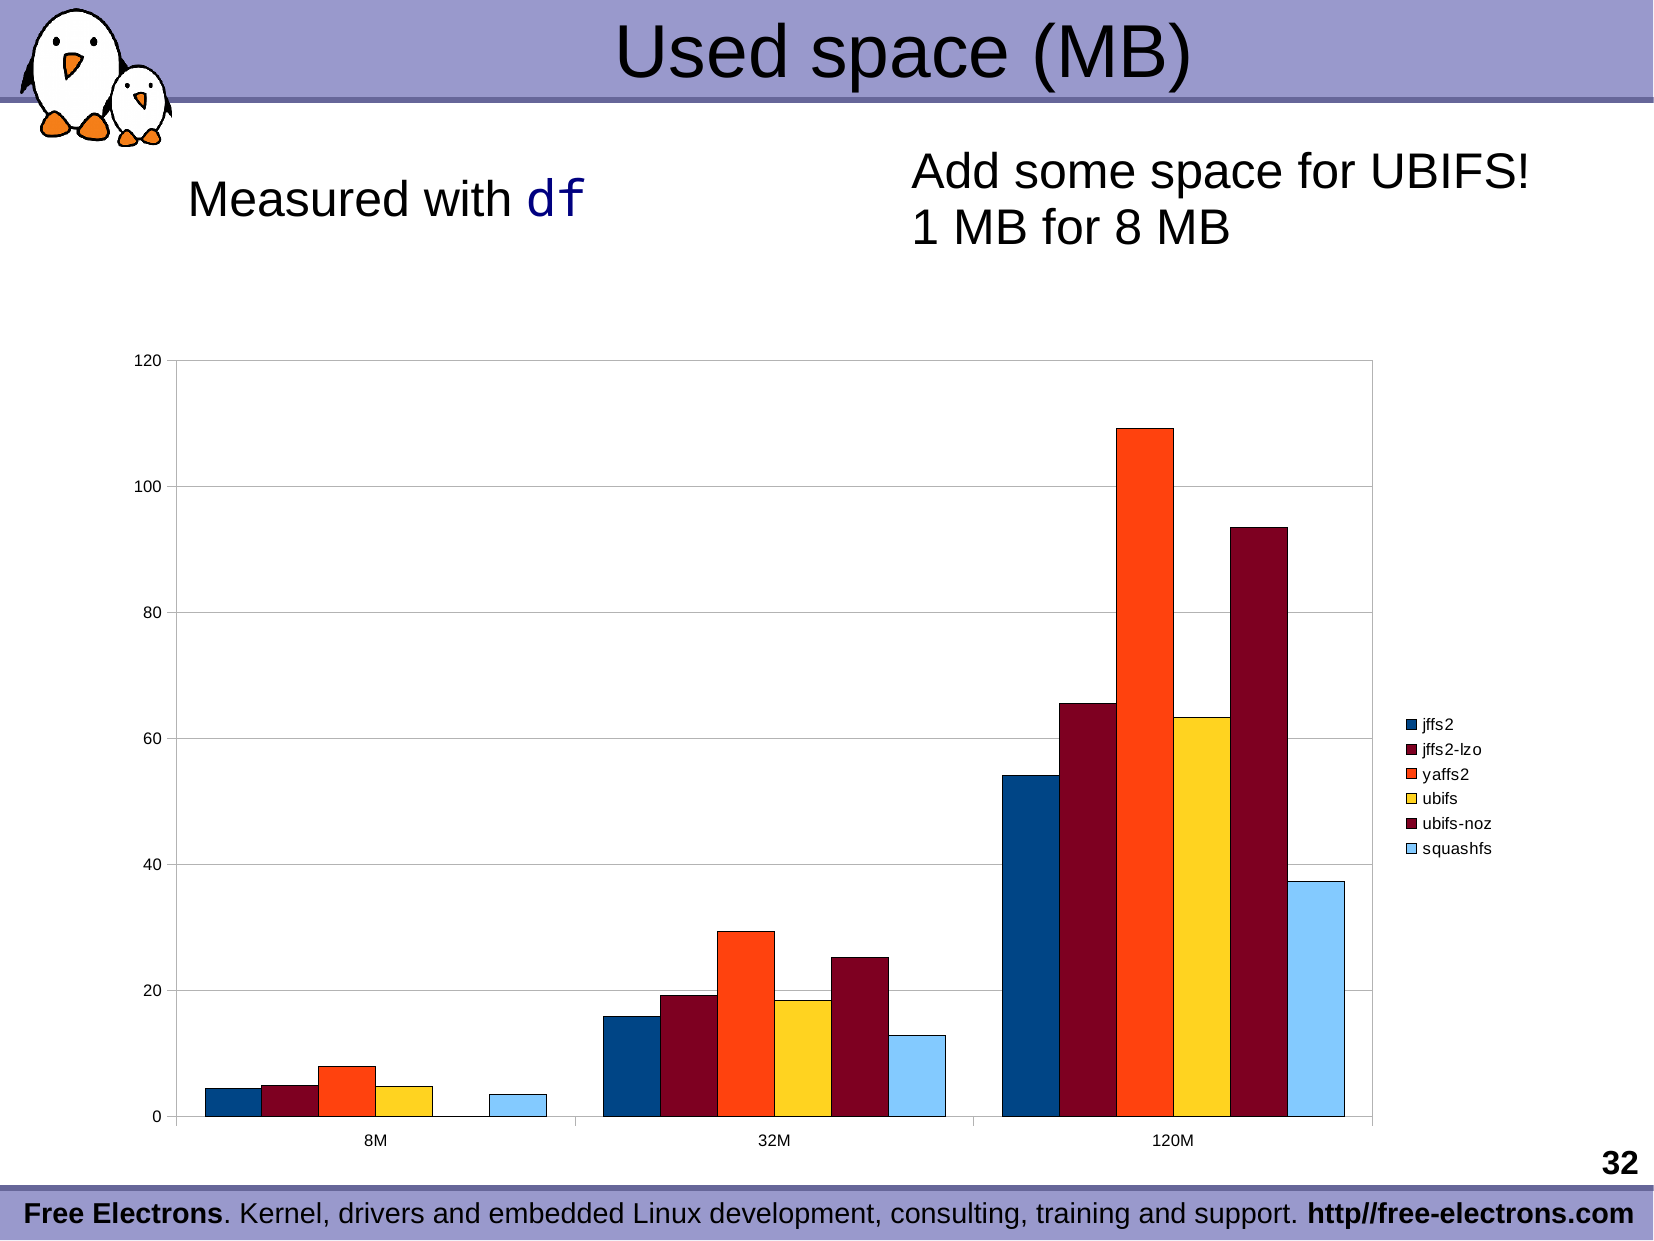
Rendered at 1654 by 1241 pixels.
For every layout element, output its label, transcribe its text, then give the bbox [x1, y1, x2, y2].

text_box Add some space for UBIFS! 1 MB for 8 MB [911, 143, 1532, 268]
chart [105, 334, 1518, 1184]
title Used space (MB) [178, 4, 1631, 98]
picture [20, 8, 172, 147]
text_box Measured with df [187, 163, 601, 226]
